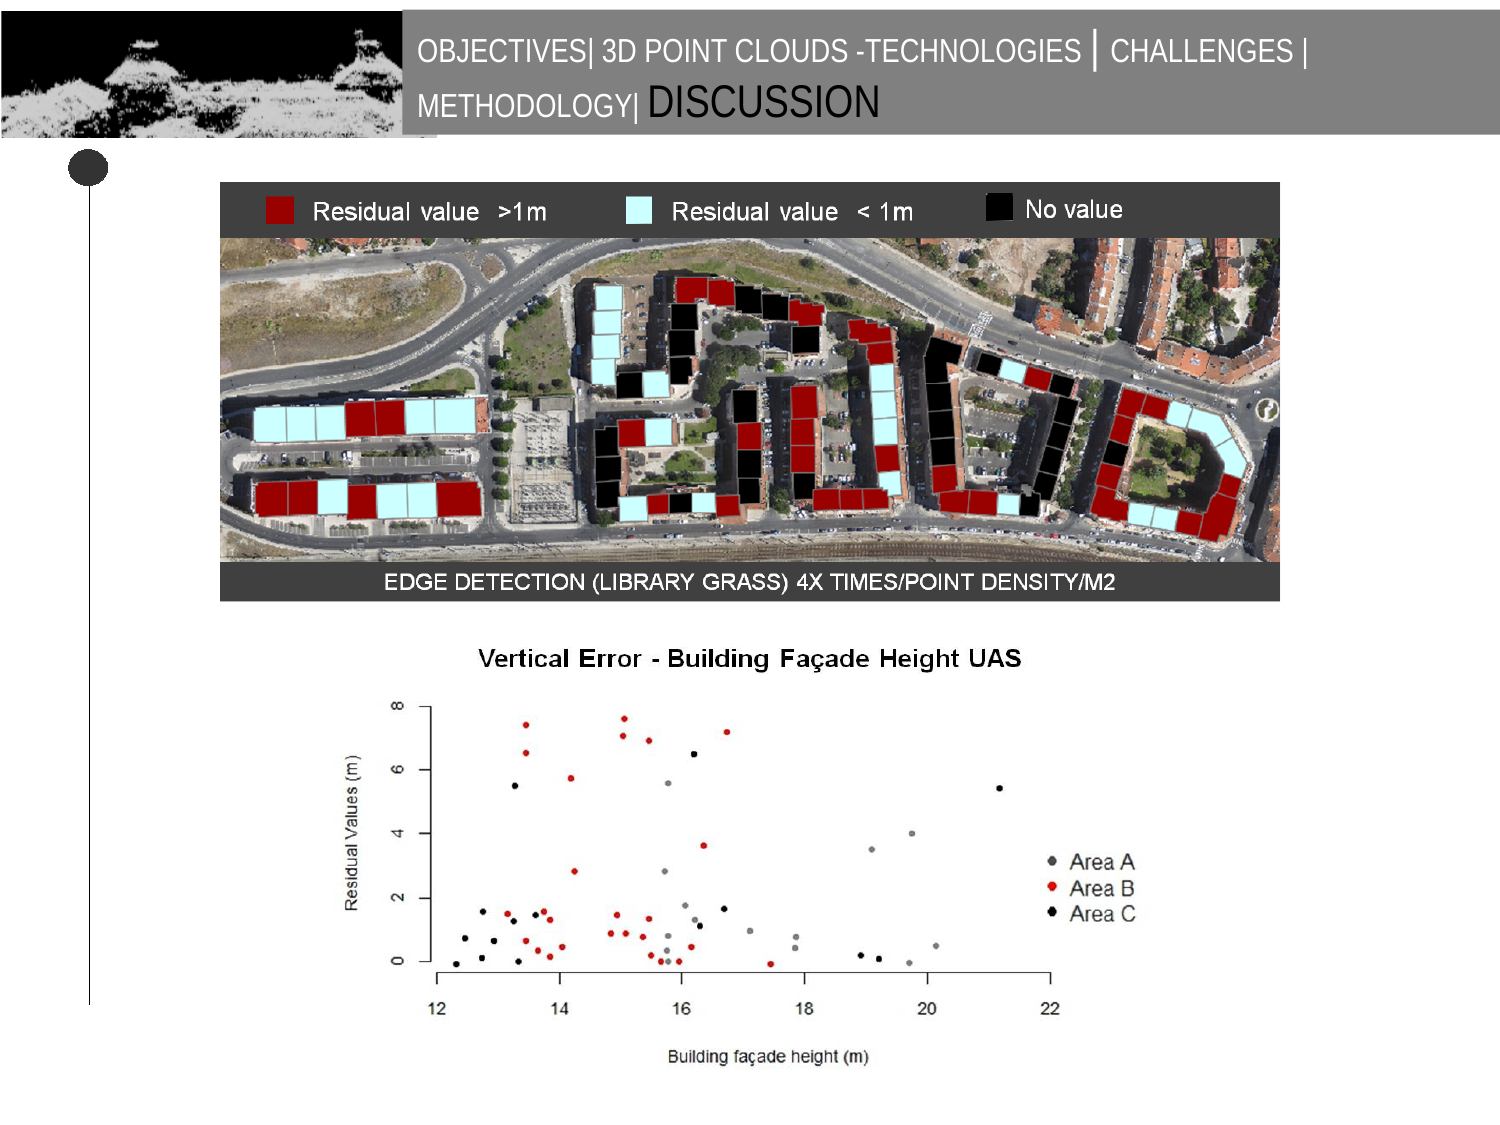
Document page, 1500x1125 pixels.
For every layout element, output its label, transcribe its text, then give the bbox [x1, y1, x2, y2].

text_box OBJECTIVES| 3D POINT CLOUDS -TECHNOLOGIES | CHALLENGES | METHODOLOGY| DISCUSSION [402, 9, 1500, 135]
picture [334, 633, 1167, 1092]
picture [219, 182, 1281, 602]
text_box [68, 149, 108, 186]
picture [1, 11, 438, 138]
